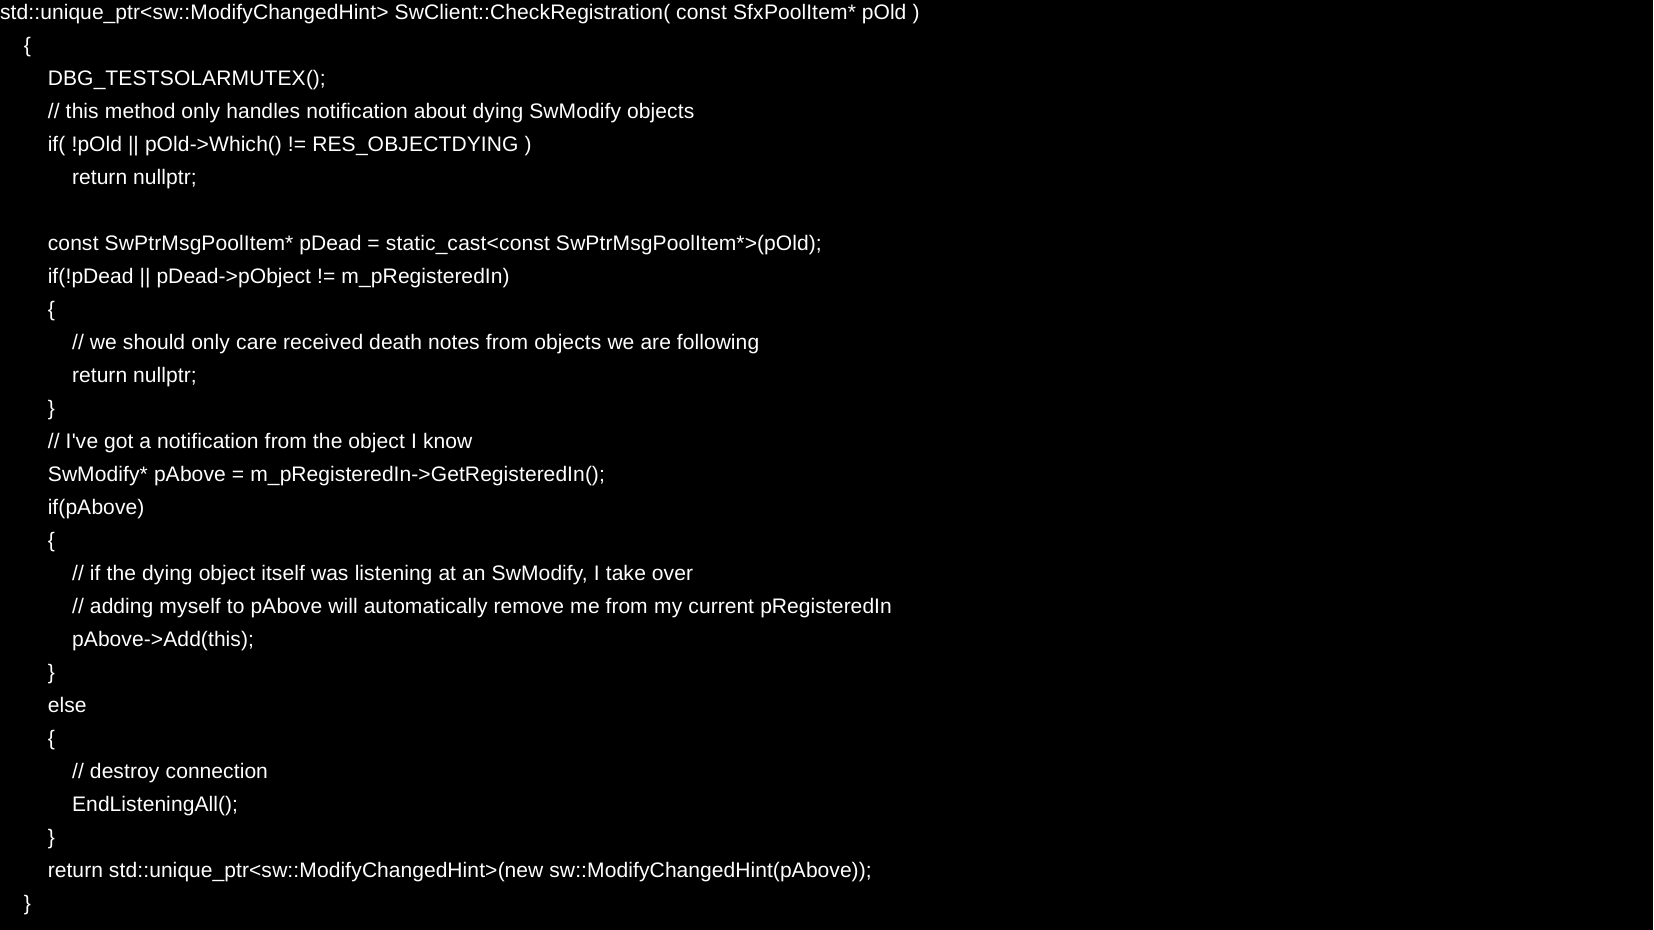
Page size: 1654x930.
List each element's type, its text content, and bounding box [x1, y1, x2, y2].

list std::unique_ptr<sw::ModifyChangedHint> SwClient::CheckRegistration( const SfxPoolItem* pOld ) { DBG_TESTSOLARMUTEX(); // this method only handles notification about dying SwModify objects if( !pOld || pOld->Which() != RES_OBJECTDYING ) return nullptr; const SwPtrMsgPoolItem* pDead = static_cast<const SwPtrMsgPoolItem*>(pOld); if(!pDead || pDead->pObject != m_pRegisteredIn) { // we should only care received death notes from objects we are following return nullptr; } // I've got a notification from the object I know SwModify* pAbove = m_pRegisteredIn->GetRegisteredIn(); if(pAbove) { // if the dying object itself was listening at an SwModify, I take over // adding myself to pAbove will automatically remove me from my current pRegisteredIn pAbove->Add(this); } else { // destroy connection EndListeningAll(); } return std::unique_ptr<sw::ModifyChangedHint>(new sw::ModifyChangedHint(pAbove)); } [0, 0, 1653, 930]
